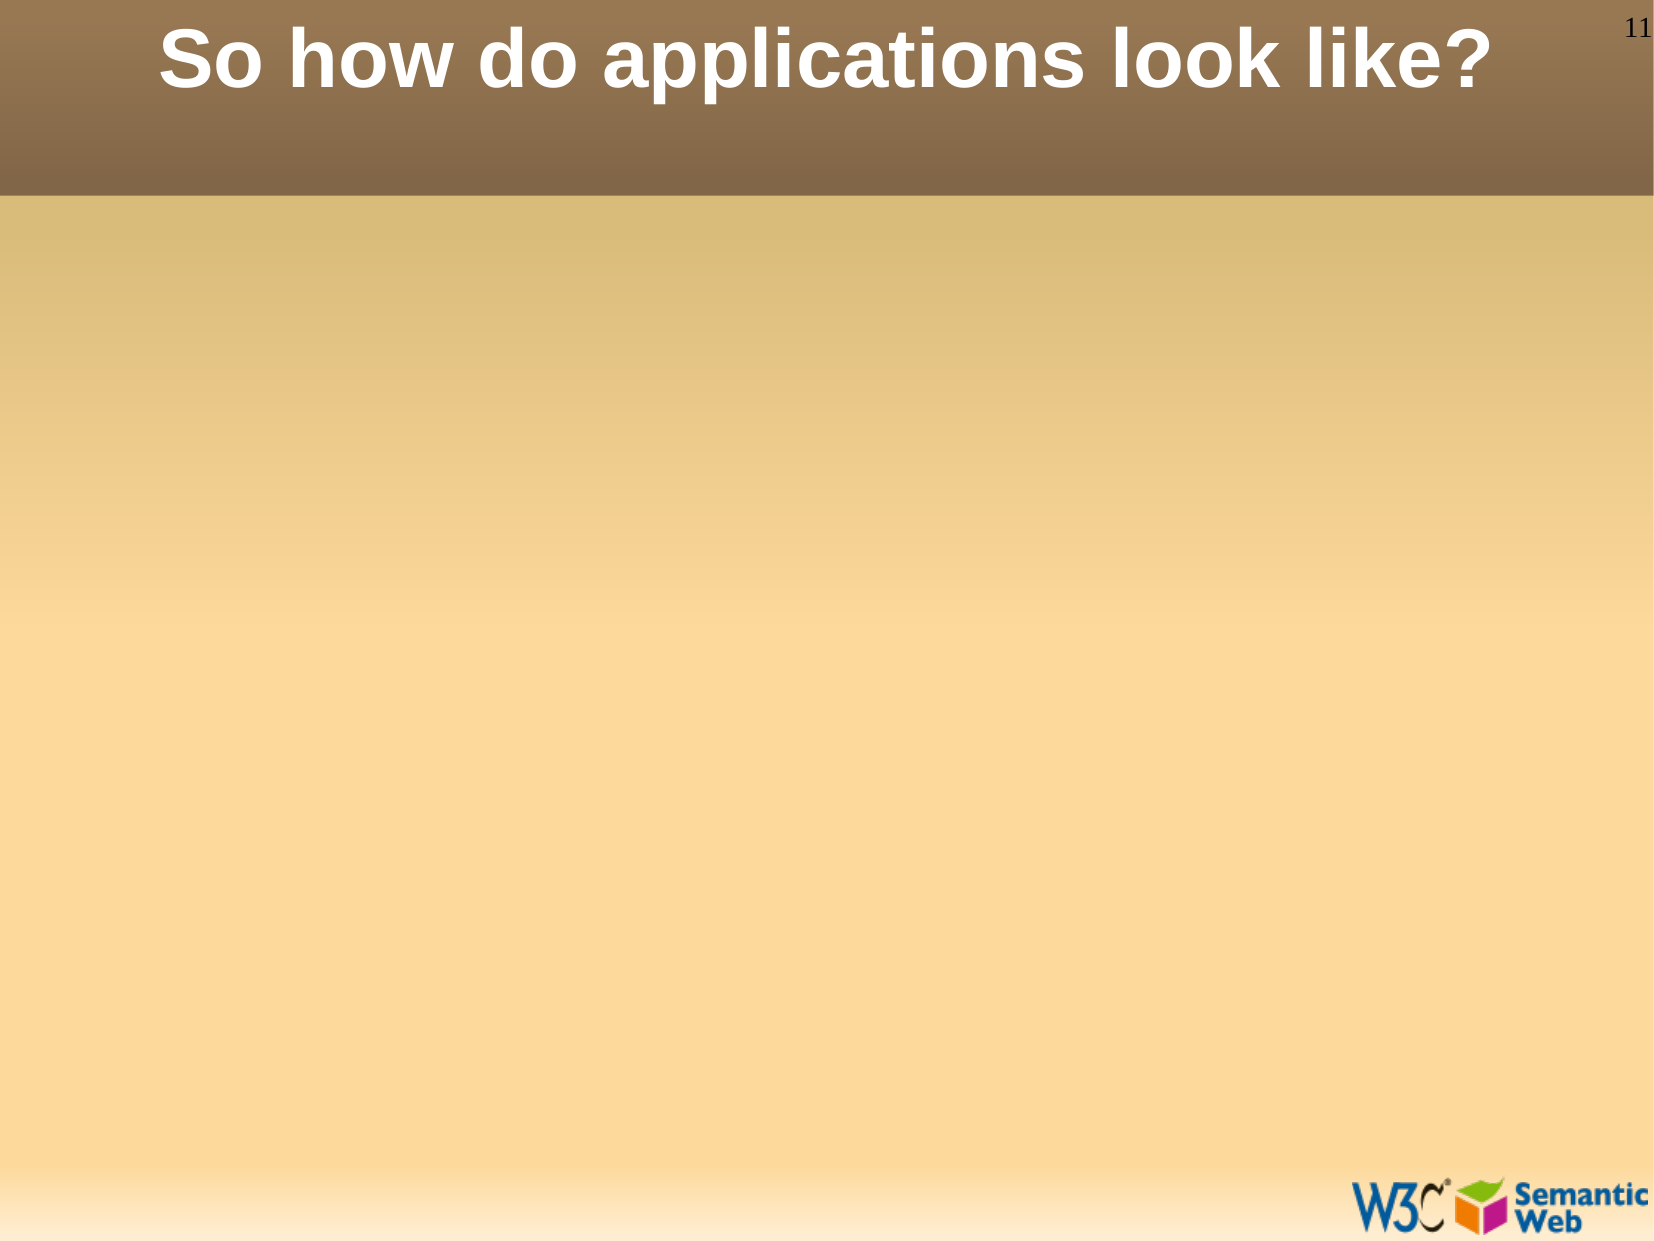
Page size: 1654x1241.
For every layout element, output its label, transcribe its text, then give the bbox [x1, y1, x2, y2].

picture [0, 119, 1654, 1241]
title So how do applications look like? [0, 0, 1654, 119]
